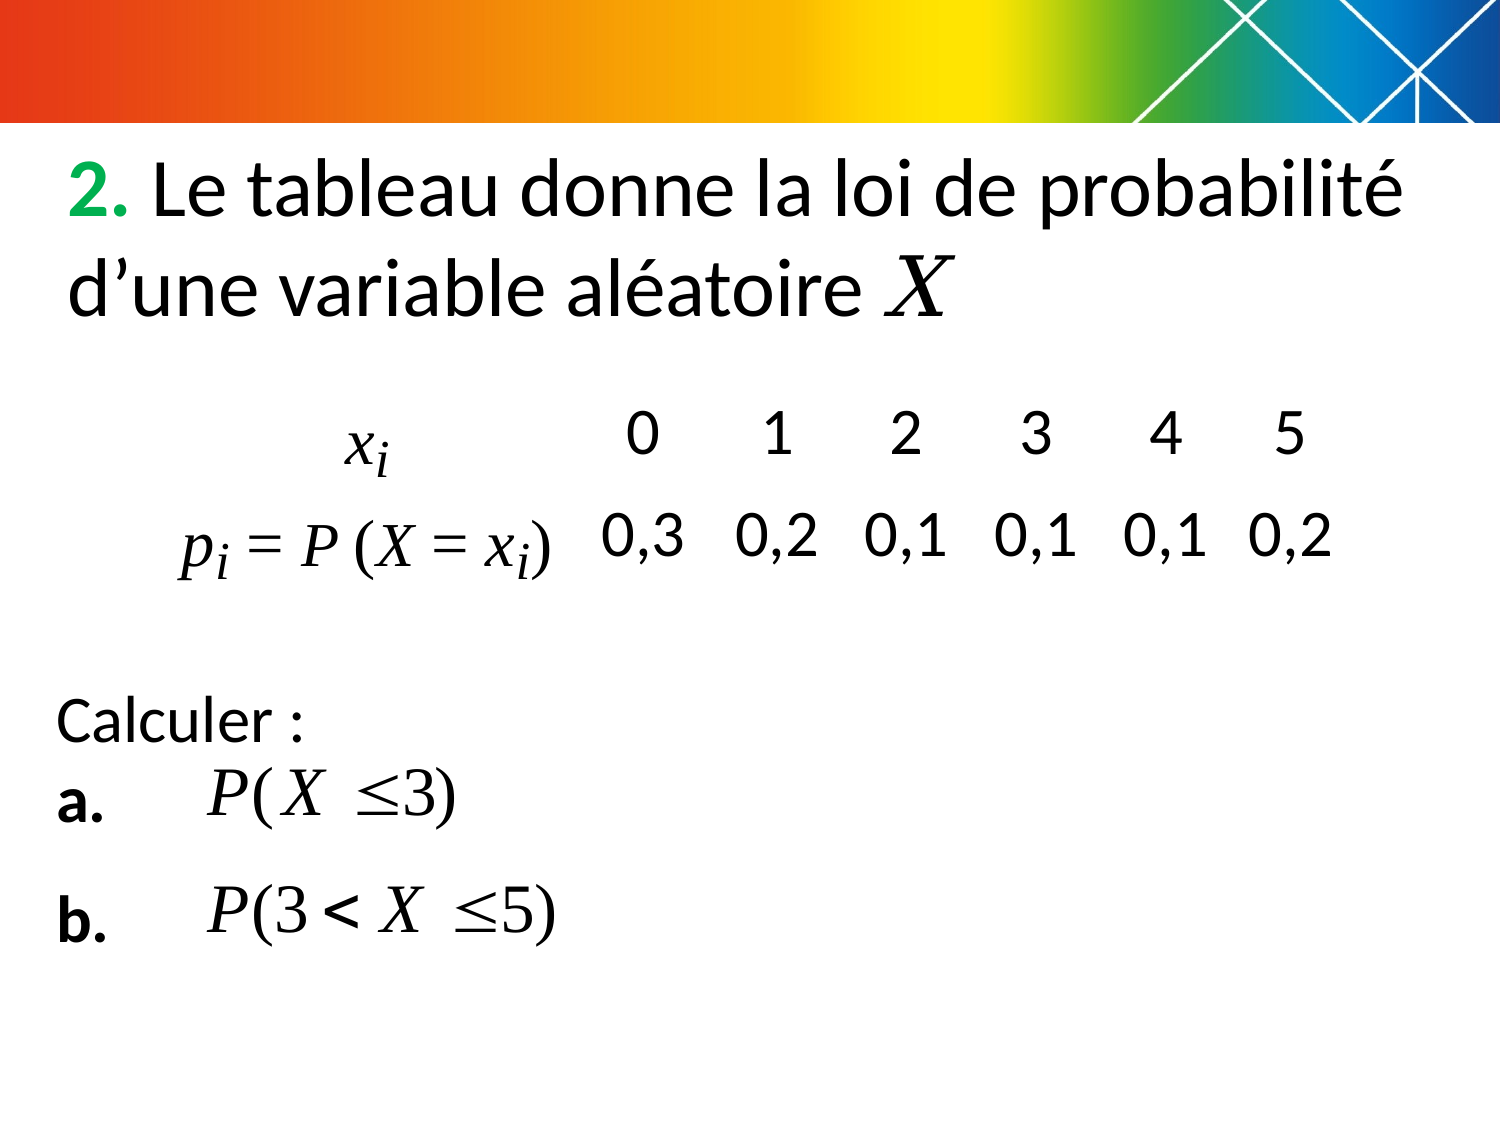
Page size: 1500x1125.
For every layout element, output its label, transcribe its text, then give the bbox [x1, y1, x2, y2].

title 2. Le tableau donne la loi de probabilité d’une variable aléatoire X [53, 125, 1459, 362]
picture [1340, 0, 1500, 123]
table_header 3 [972, 397, 1101, 499]
table_cell 0,1 [972, 499, 1101, 629]
table_cell 0,2 [712, 499, 842, 629]
table_header 0 [575, 397, 712, 499]
table_header xi [159, 397, 575, 499]
table_header 2 [842, 397, 972, 499]
table_cell 0,2 [1231, 499, 1351, 629]
table_cell 0,3 [575, 499, 712, 629]
table_header 1 [712, 397, 842, 499]
picture [0, 0, 1358, 123]
table_header 4 [1101, 397, 1231, 499]
text_box Calculer : a. b. [41, 668, 1400, 964]
table_cell pi = P (X = xi) [159, 499, 575, 629]
chart [194, 751, 473, 844]
table_cell 0,1 [1101, 499, 1231, 629]
table_cell 0,1 [842, 499, 972, 629]
chart [194, 869, 571, 962]
table_header 5 [1231, 397, 1351, 499]
